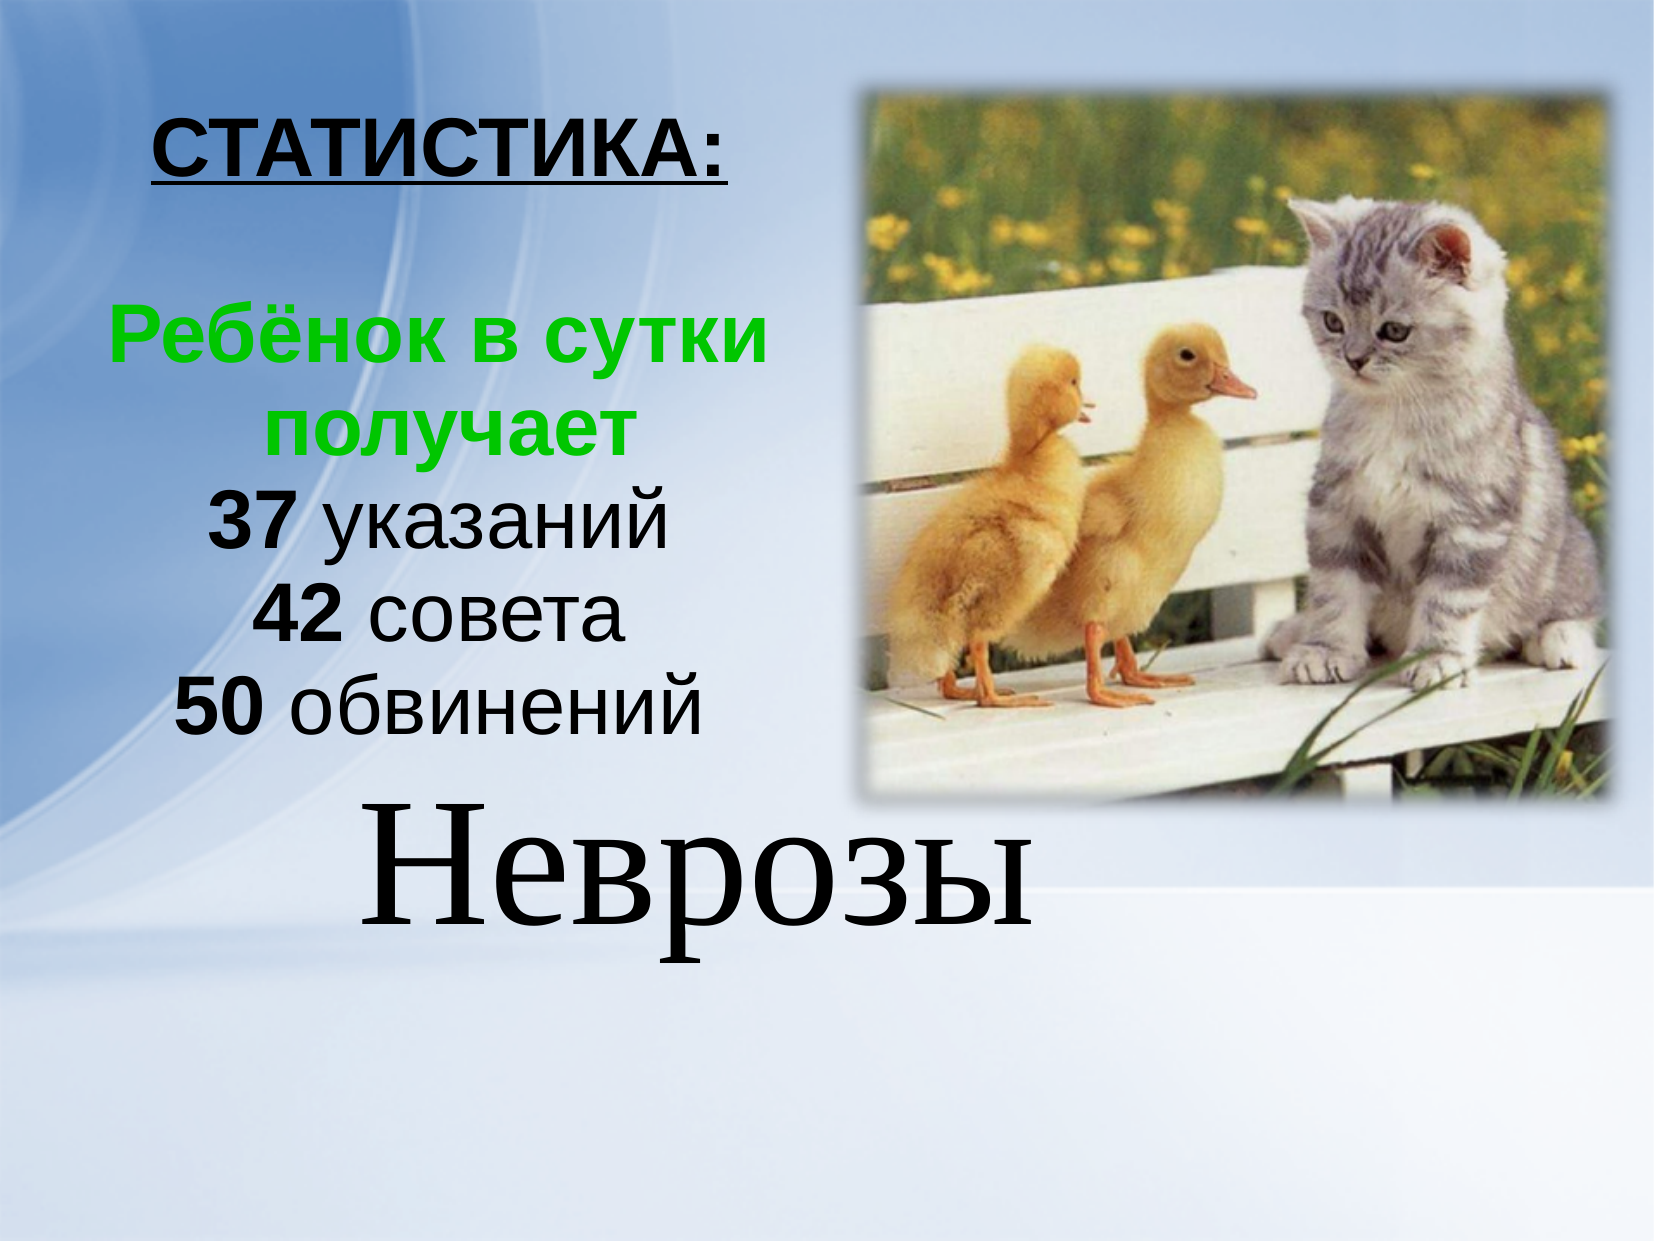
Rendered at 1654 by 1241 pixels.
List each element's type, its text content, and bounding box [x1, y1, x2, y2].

picture [0, 0, 1654, 1241]
text_box СТАТИСТИКА: Ребёнок в сутки получает 37 указаний 42 совета 50 обвинений [32, 32, 847, 821]
text_box Неврозы [82, 344, 1571, 1089]
